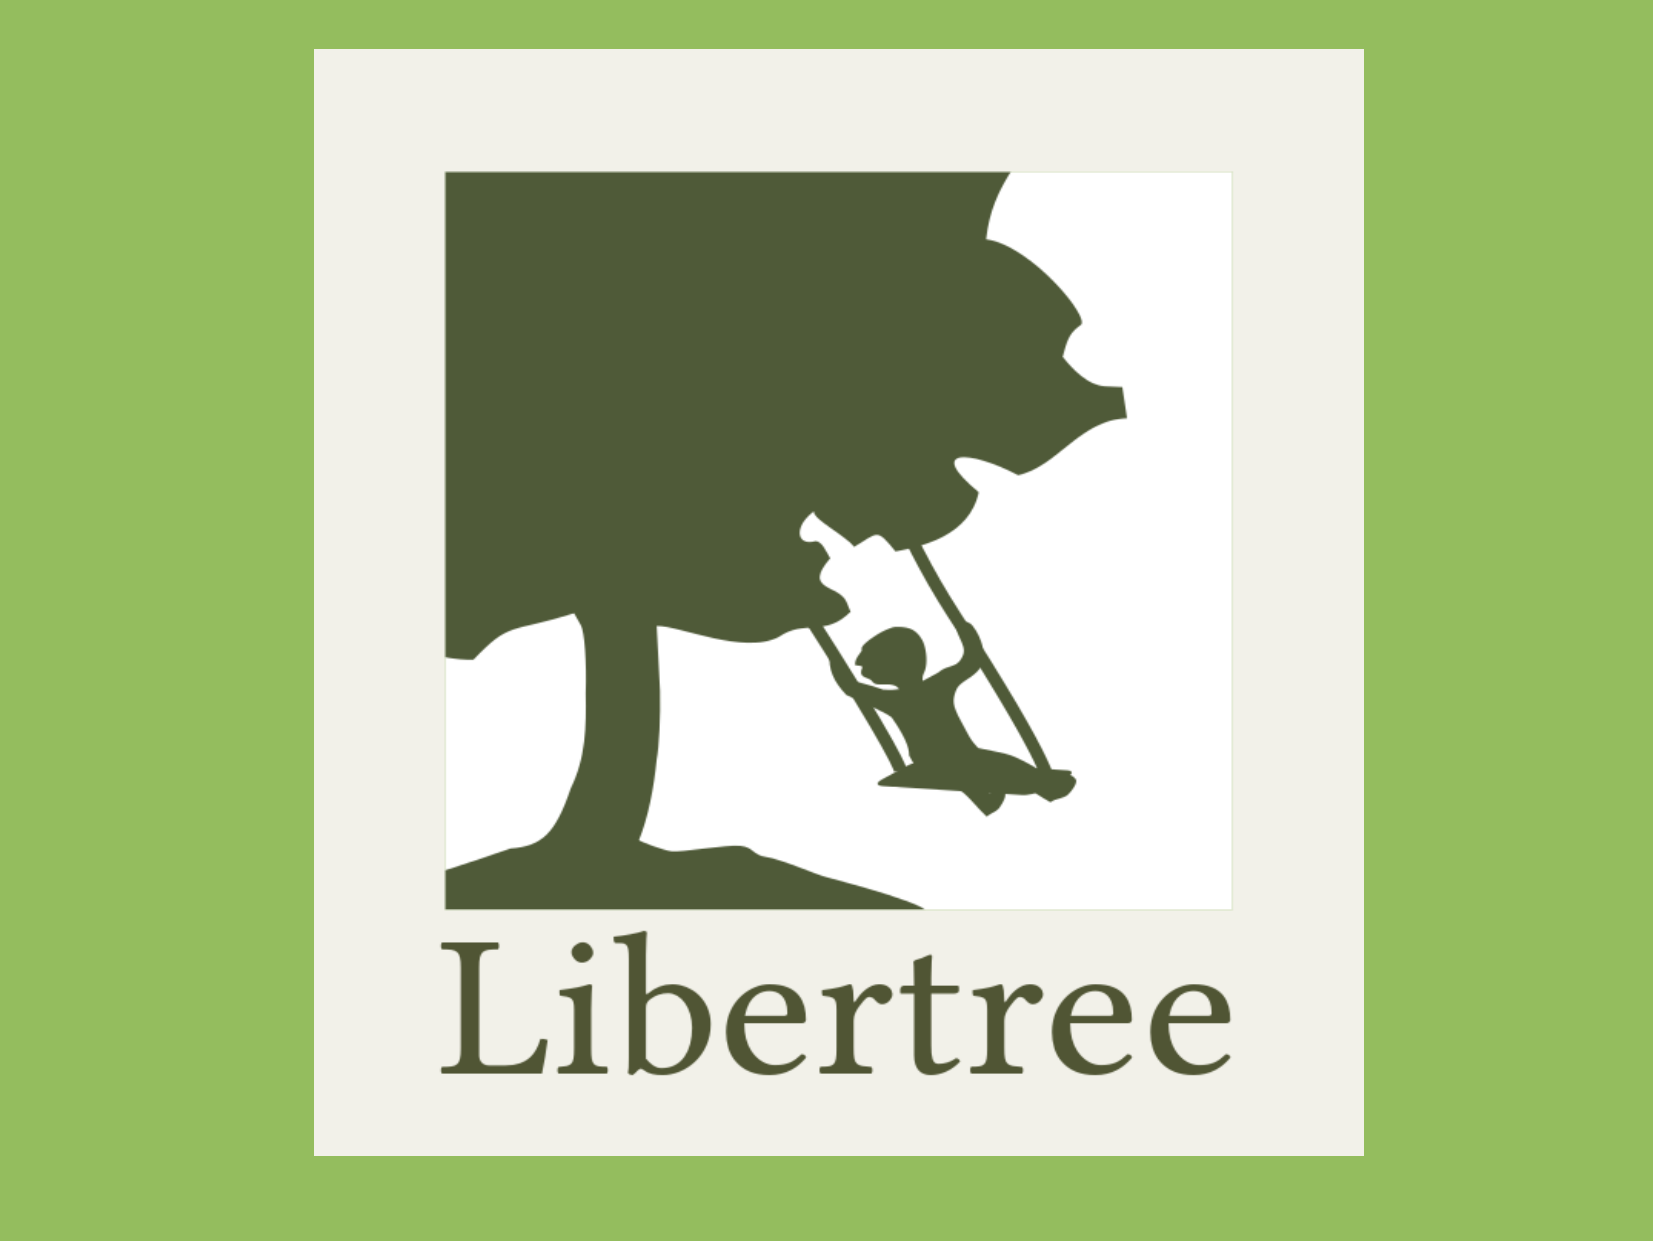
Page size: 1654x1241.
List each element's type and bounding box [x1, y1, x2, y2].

picture [314, 49, 1364, 1156]
